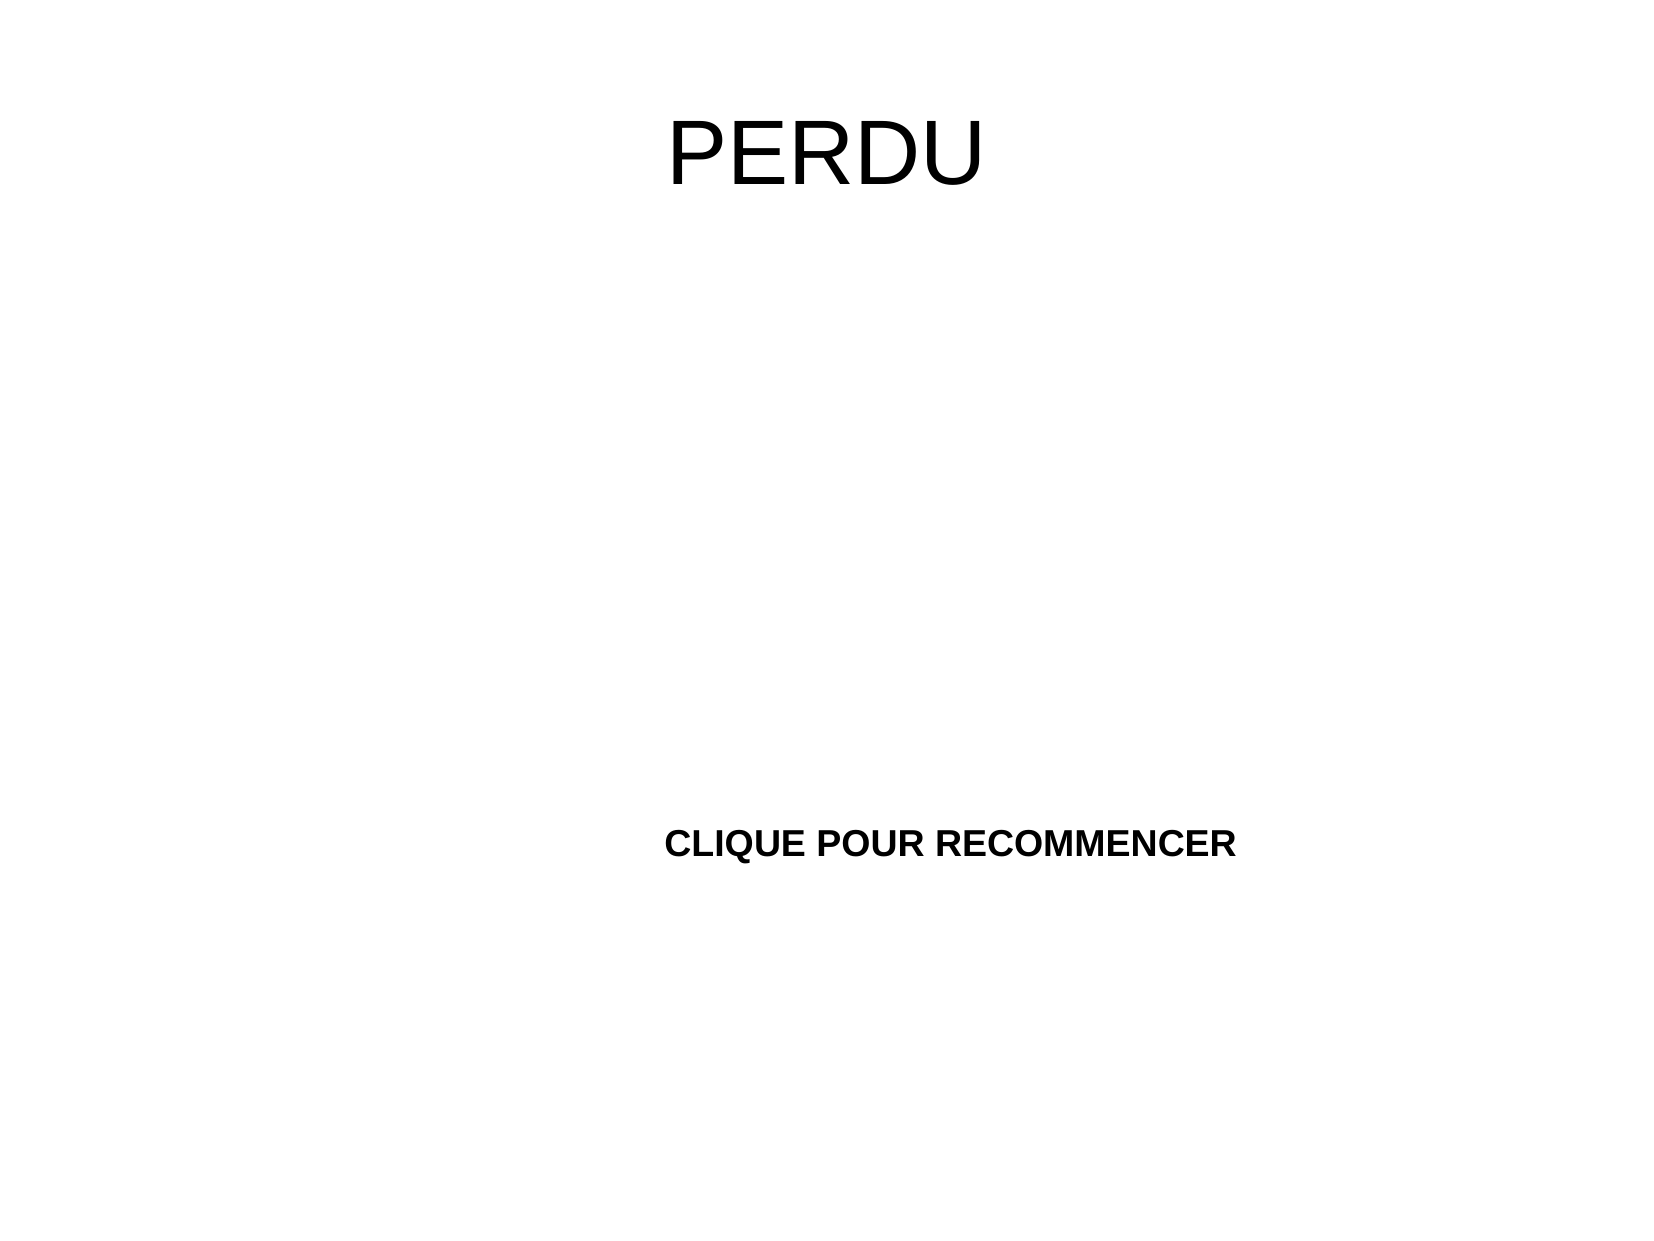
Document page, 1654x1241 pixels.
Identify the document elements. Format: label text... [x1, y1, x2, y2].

title PERDU [82, 49, 1571, 257]
text_box CLIQUE POUR RECOMMENCER [649, 814, 1253, 872]
